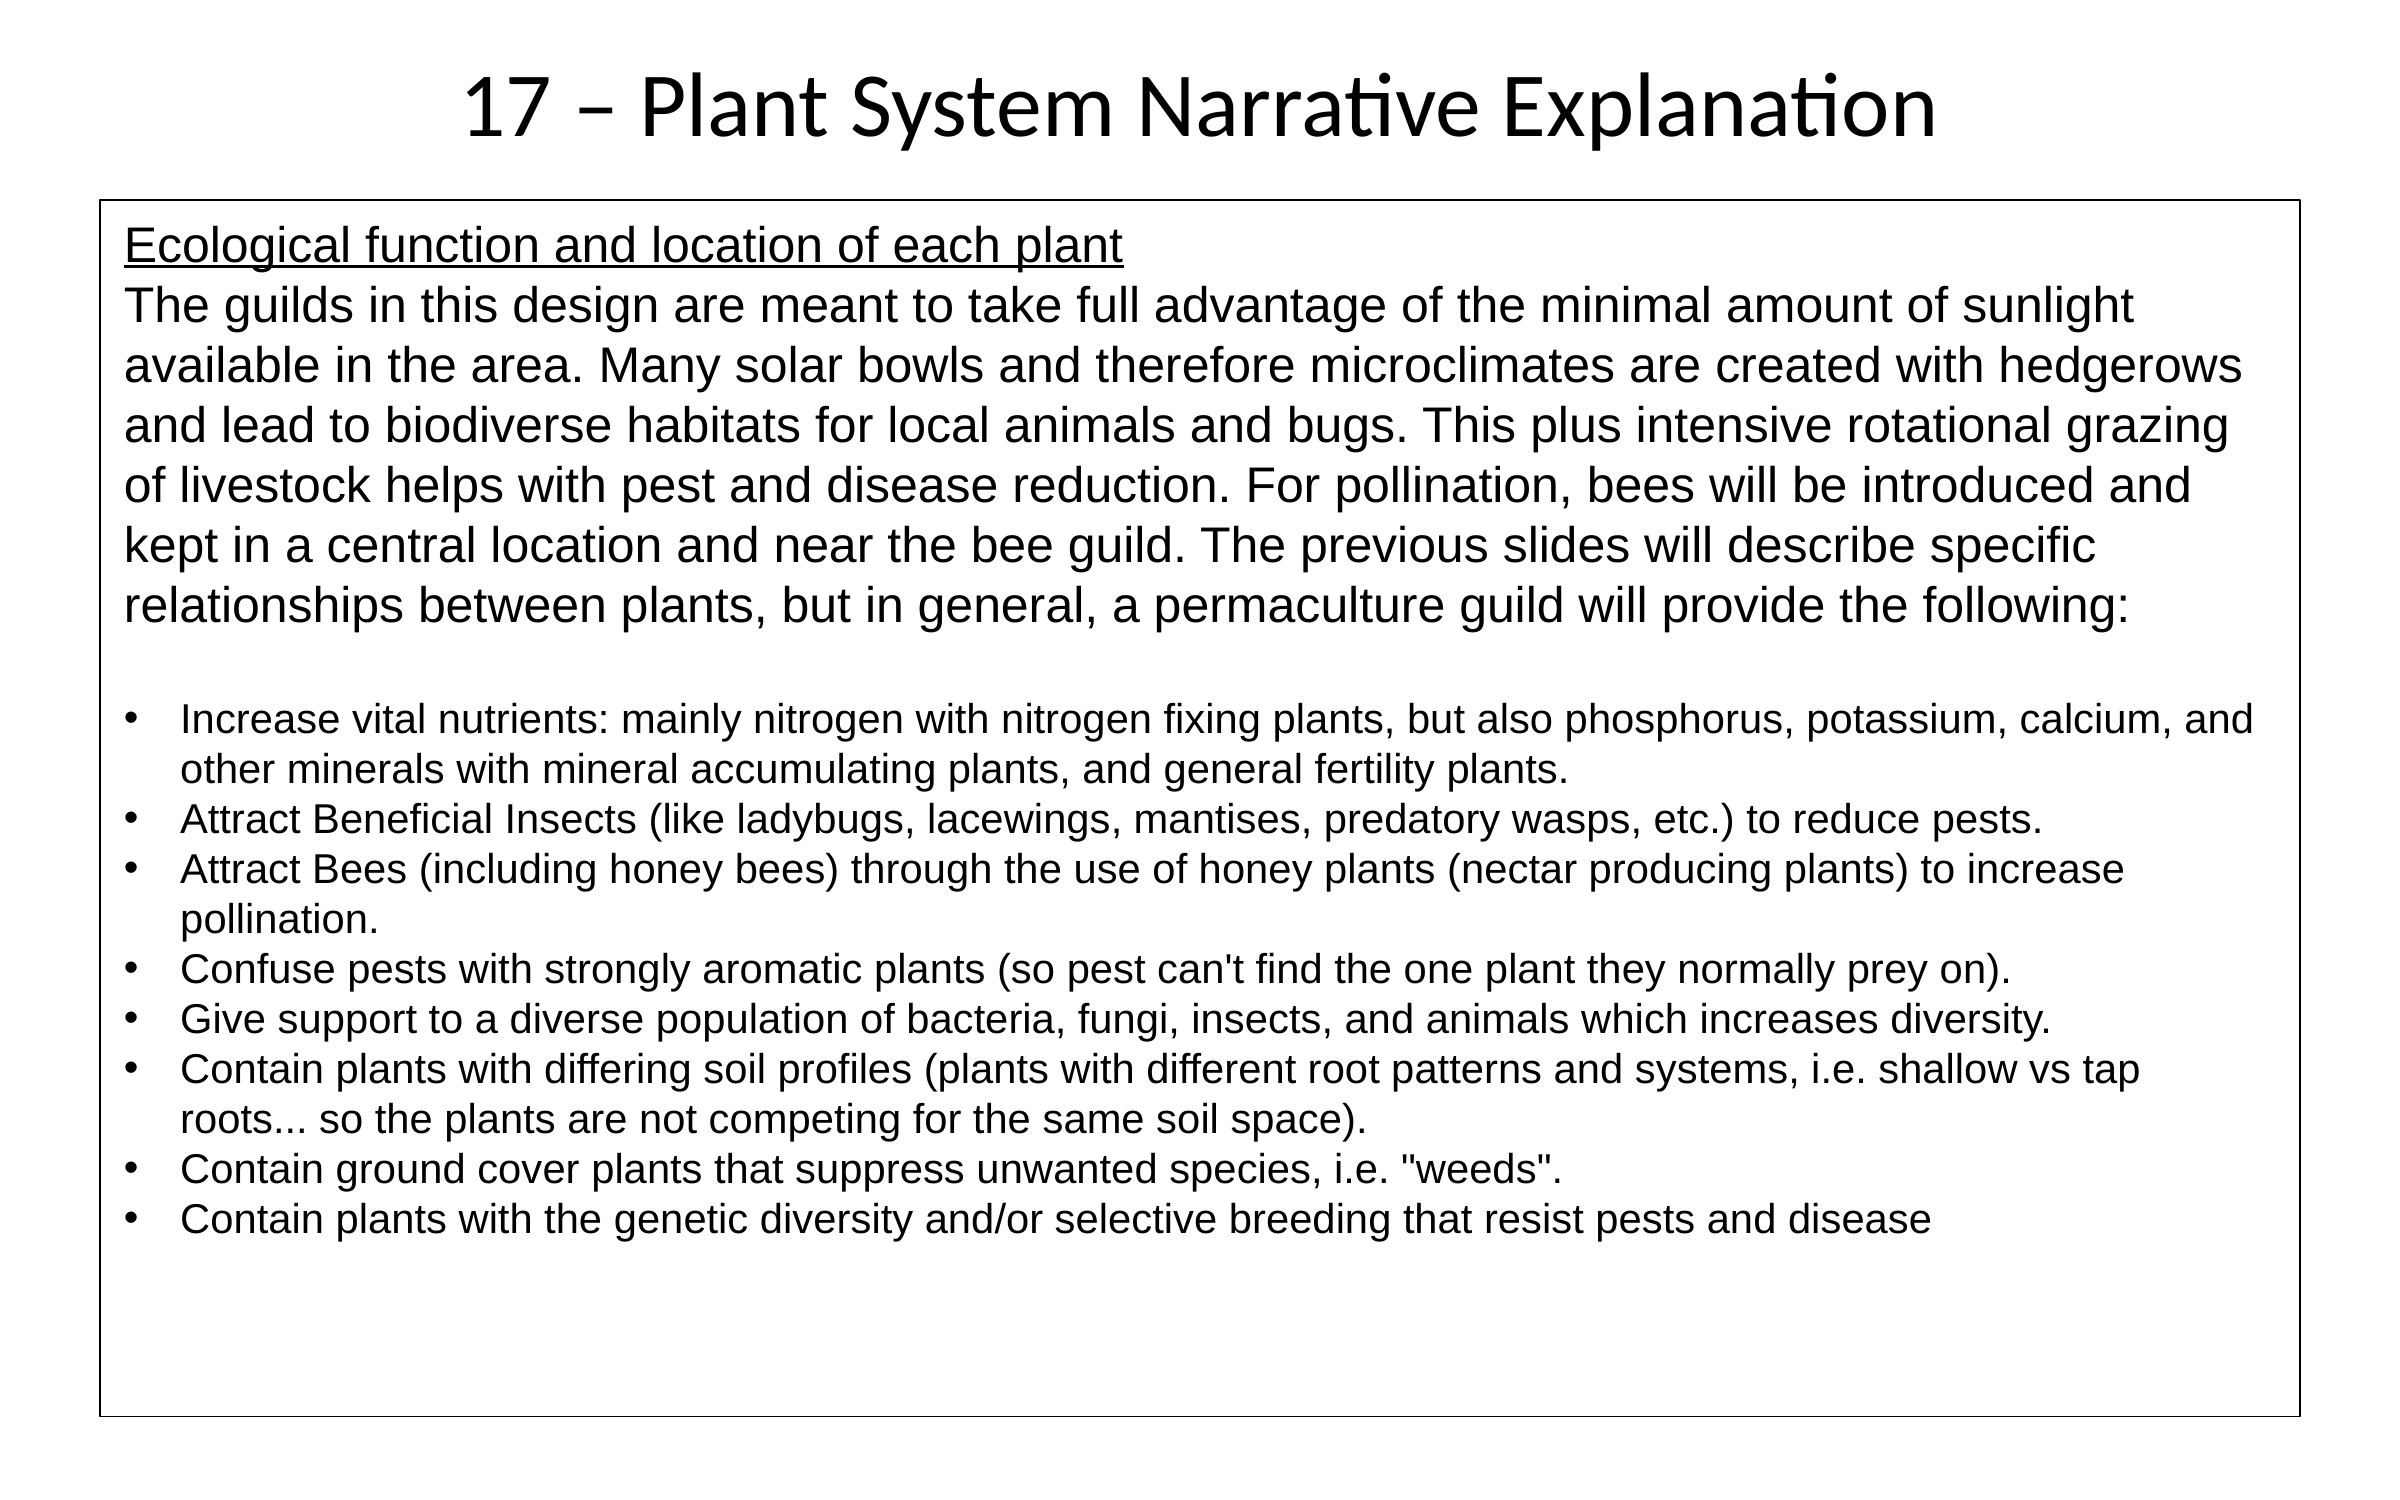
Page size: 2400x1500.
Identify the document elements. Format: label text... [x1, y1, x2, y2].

text_box 17 – Plant System Narrative Explanation [179, 33, 2220, 167]
text_box Ecological function and location of each plant The guilds in this design are meant to take full advantage of the minimal amount of sunlight available in the area. Many solar bowls and therefore microclimates are created with hedgerows and lead to biodiverse habitats for local animals and bugs. This plus intensive rotational grazing of livestock helps with pest and disease reduction. For pollination, bees will be introduced and kept in a central location and near the bee guild. The previous slides will describe specific relationships between plants, but in general, a permaculture guild will provide the following: Increase vital nutrients: mainly nitrogen with nitrogen fixing plants, but also phosphorus, potassium, calcium, and other minerals with mineral accumulating plants, and general fertility plants. Attract Beneficial Insects (like ladybugs, lacewings, mantises, predatory wasps, etc.) to reduce pests. Attract Bees (including honey bees) through the use of honey plants (nectar producing plants) to increase pollination. Confuse pests with strongly aromatic plants (so pest can't find the one plant they normally prey on). Give support to a diverse population of bacteria, fungi, insects, and animals which increases diversity. Contain plants with differing soil profiles (plants with different root patterns and systems, i.e. shallow vs tap roots... so the plants are not competing for the same soil space). Contain ground cover plants that suppress unwanted species, i.e. "weeds". Contain plants with the genetic diversity and/or selective breeding that resist pests and disease [99, 200, 2300, 1417]
